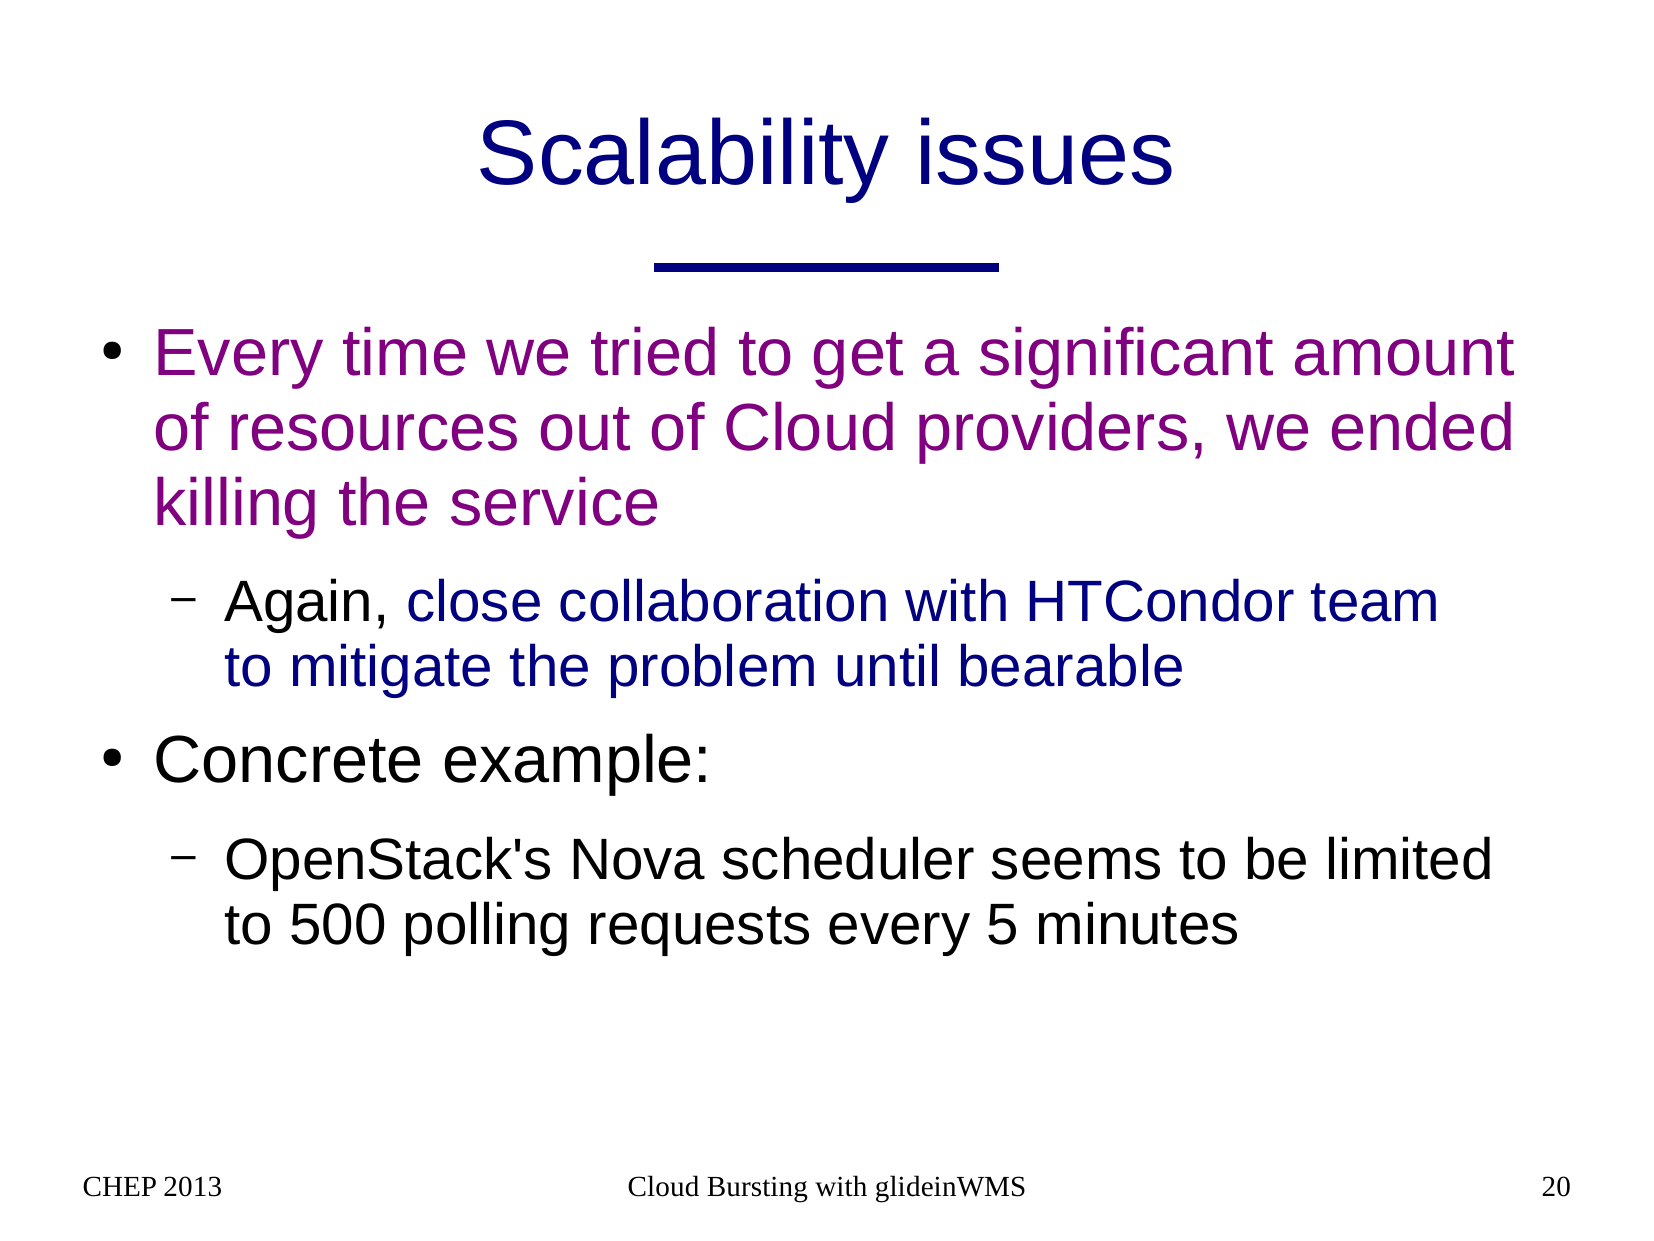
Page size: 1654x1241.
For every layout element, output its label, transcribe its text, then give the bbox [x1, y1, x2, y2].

title Scalability issues [82, 49, 1571, 257]
list Every time we tried to get a significant amount of resources out of Cloud providers, we ended killing the service Again, close collaboration with HTCondor team to mitigate the problem until bearable Concrete example: OpenStack's Nova scheduler seems to be limited to 500 polling requests every 5 minutes [82, 315, 1538, 1035]
